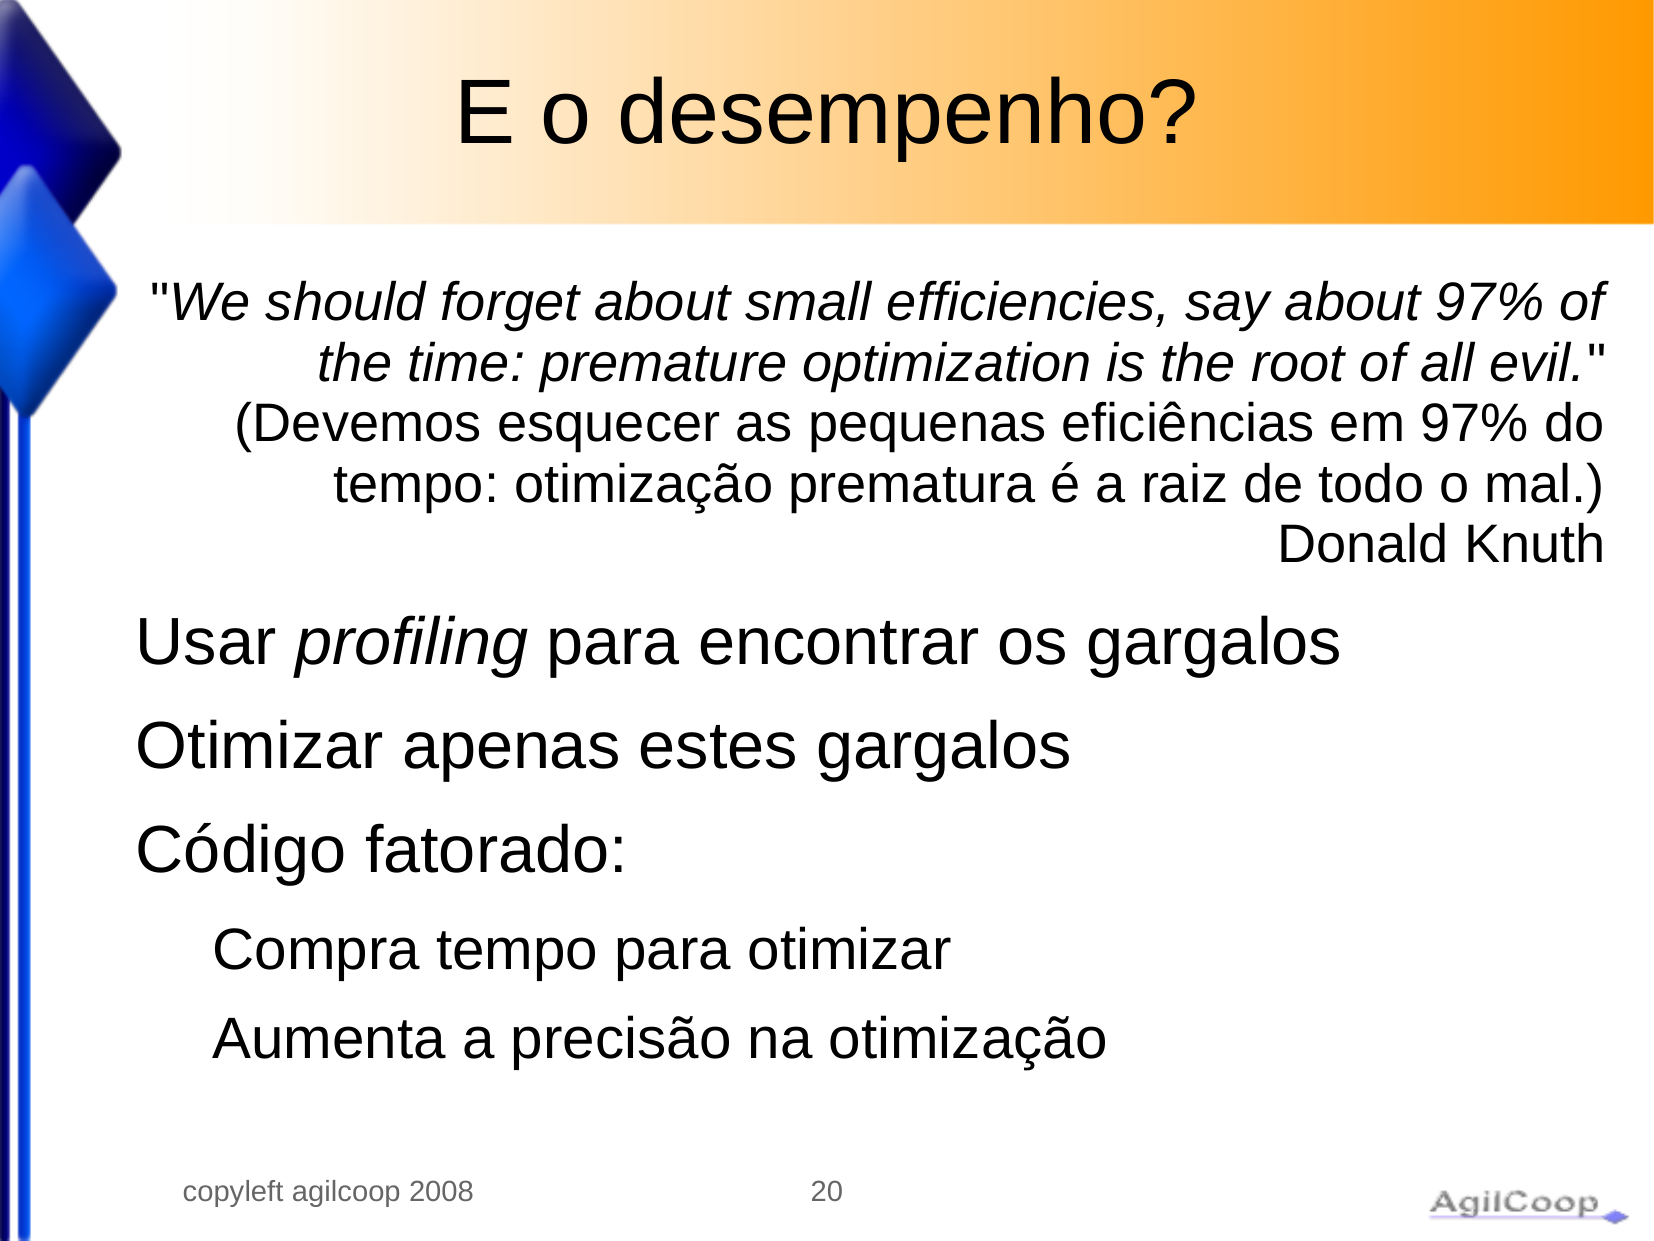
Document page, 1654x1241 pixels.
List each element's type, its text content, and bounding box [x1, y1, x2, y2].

list "We should forget about small efficiencies, say about 97% of the time: premature optimization is the root of all evil." (Devemos esquecer as pequenas eficiências em 97% do tempo: otimização prematura é a raiz de todo o mal.) Donald Knuth Usar profiling para encontrar os gargalos Otimizar apenas estes gargalos Código fatorado: Compra tempo para otimizar Aumenta a precisão na otimização [118, 271, 1607, 1108]
picture [0, 0, 1654, 1241]
title E o desempenho? [82, 15, 1571, 208]
